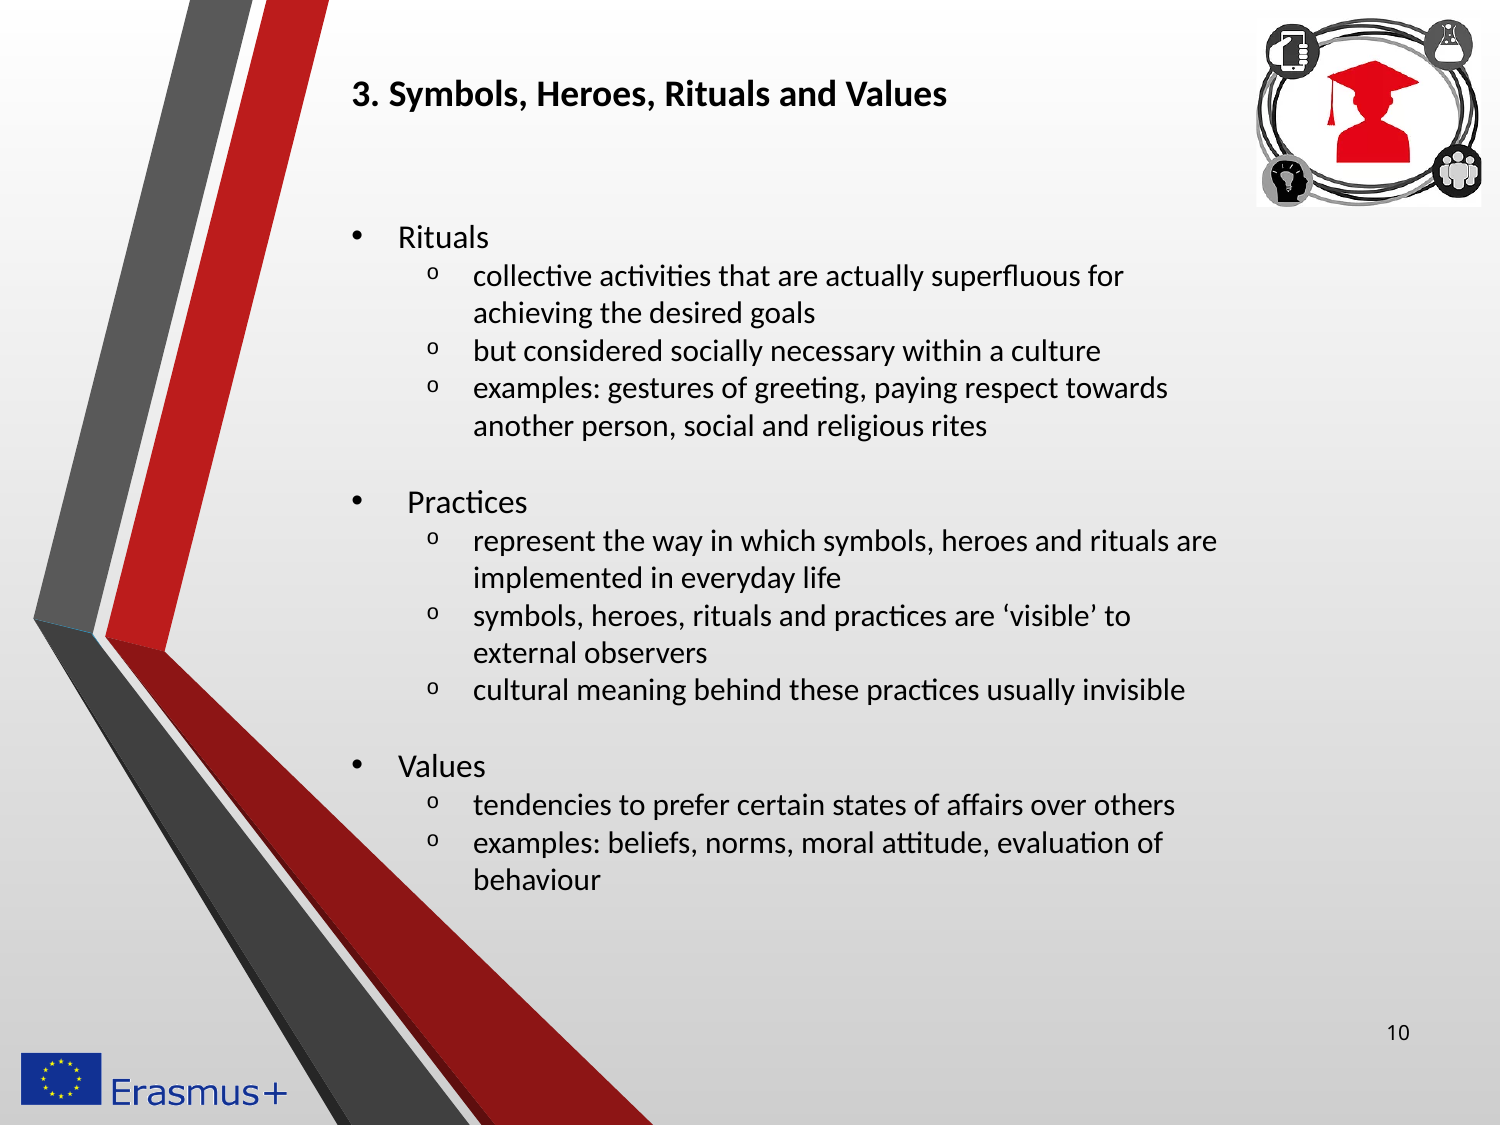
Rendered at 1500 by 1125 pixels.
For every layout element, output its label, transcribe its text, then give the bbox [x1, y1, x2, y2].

picture [1256, 18, 1482, 207]
text_box 3. Symbols, Heroes, Rituals and Values [336, 61, 975, 122]
slide_number <numer> [1357, 1003, 1425, 1064]
picture [5, 1037, 302, 1120]
chart [1257, 19, 1483, 209]
text_box Rituals collective activities that are actually superfluous for achieving the desired goals but considered socially necessary within a culture examples: gestures of greeting, paying respect towards another person, social and religious rites Practices represent the way in which symbols, heroes and rituals are implemented in everyday life symbols, heroes, rituals and practices are ‘visible’ to external observers cultural meaning behind these practices usually invisible Values tendencies to prefer certain states of affairs over others examples: beliefs, norms, moral attitude, evaluation of behaviour [336, 208, 1258, 942]
